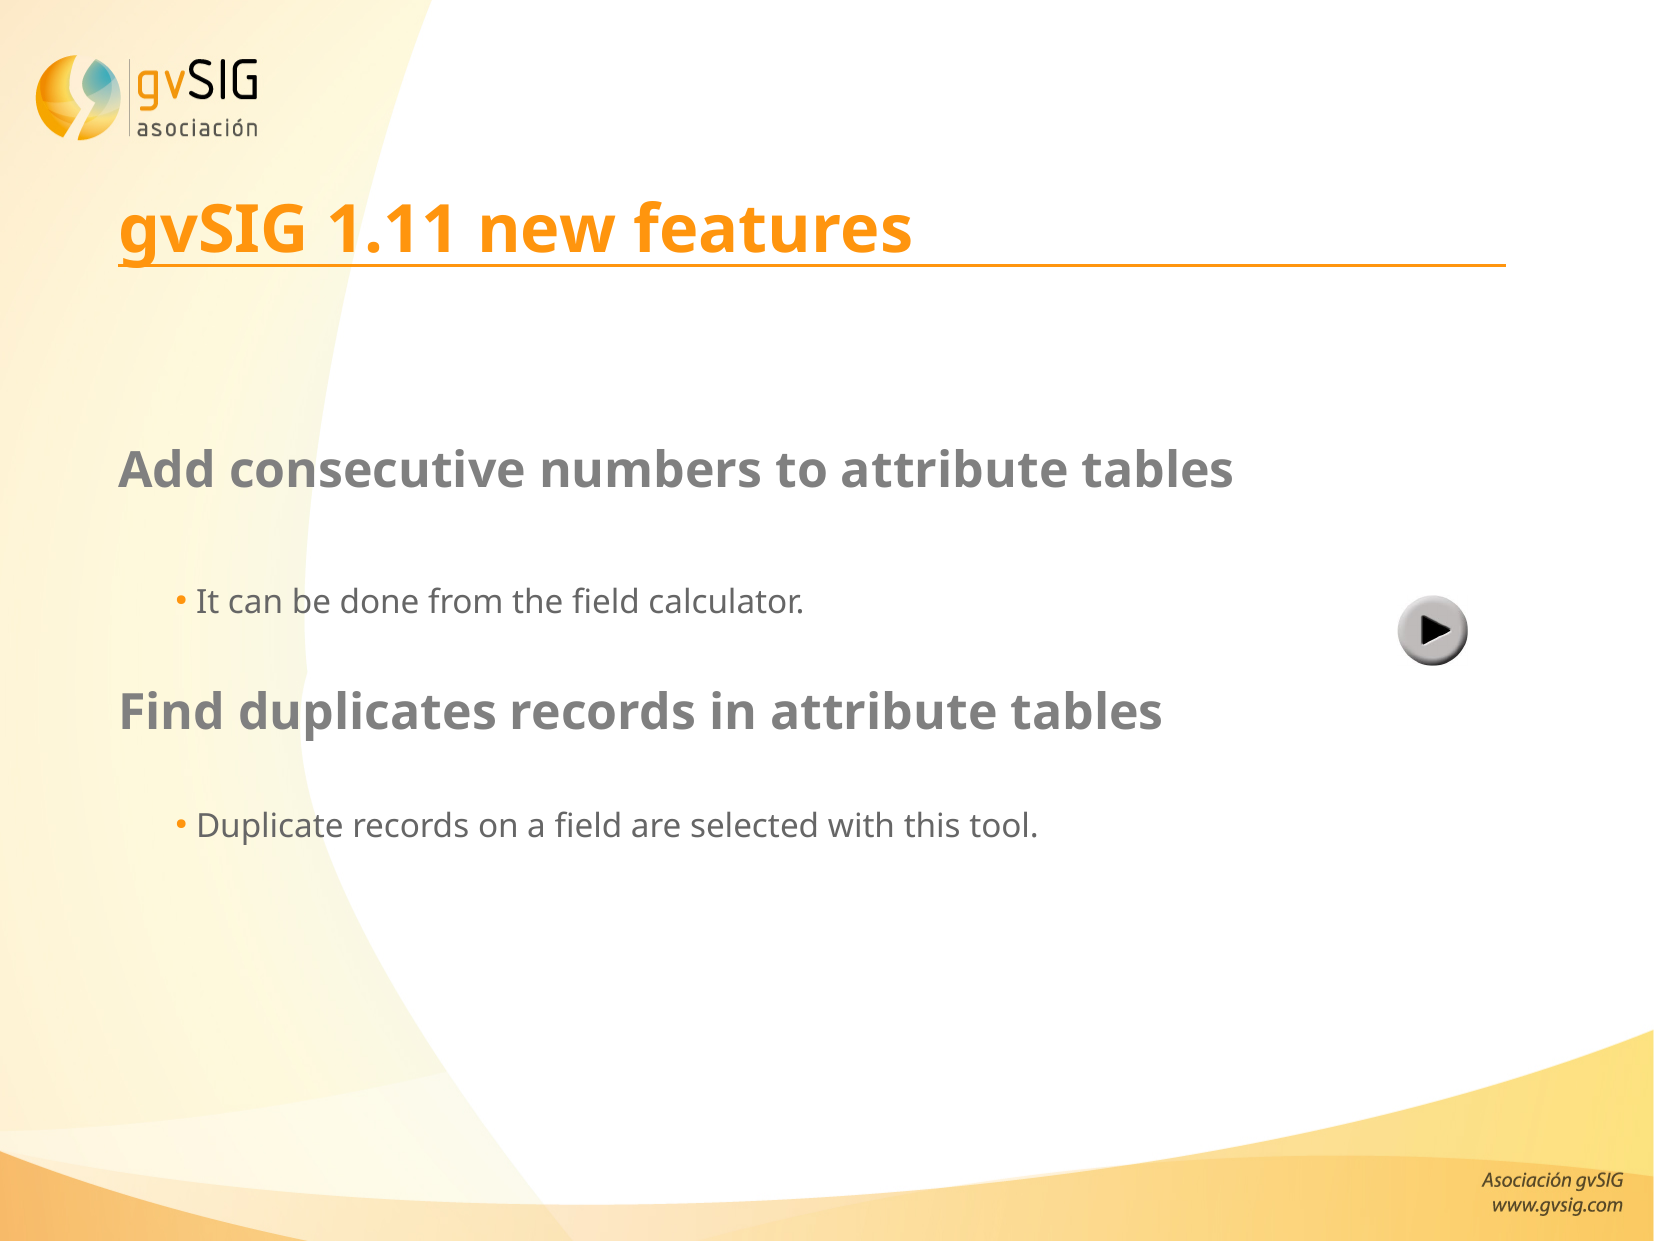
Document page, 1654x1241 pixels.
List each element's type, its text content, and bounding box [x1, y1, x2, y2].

picture [0, 0, 1654, 1241]
title Find duplicates records in attribute tables [118, 666, 1530, 755]
text_box It can be done from the field calculator. [160, 547, 1369, 602]
text_box Duplicate records on a field are selected with this tool. [160, 772, 1369, 826]
title gvSIG 1.11 new features [118, 177, 1607, 276]
title Add consecutive numbers to attribute tables [118, 423, 1530, 513]
